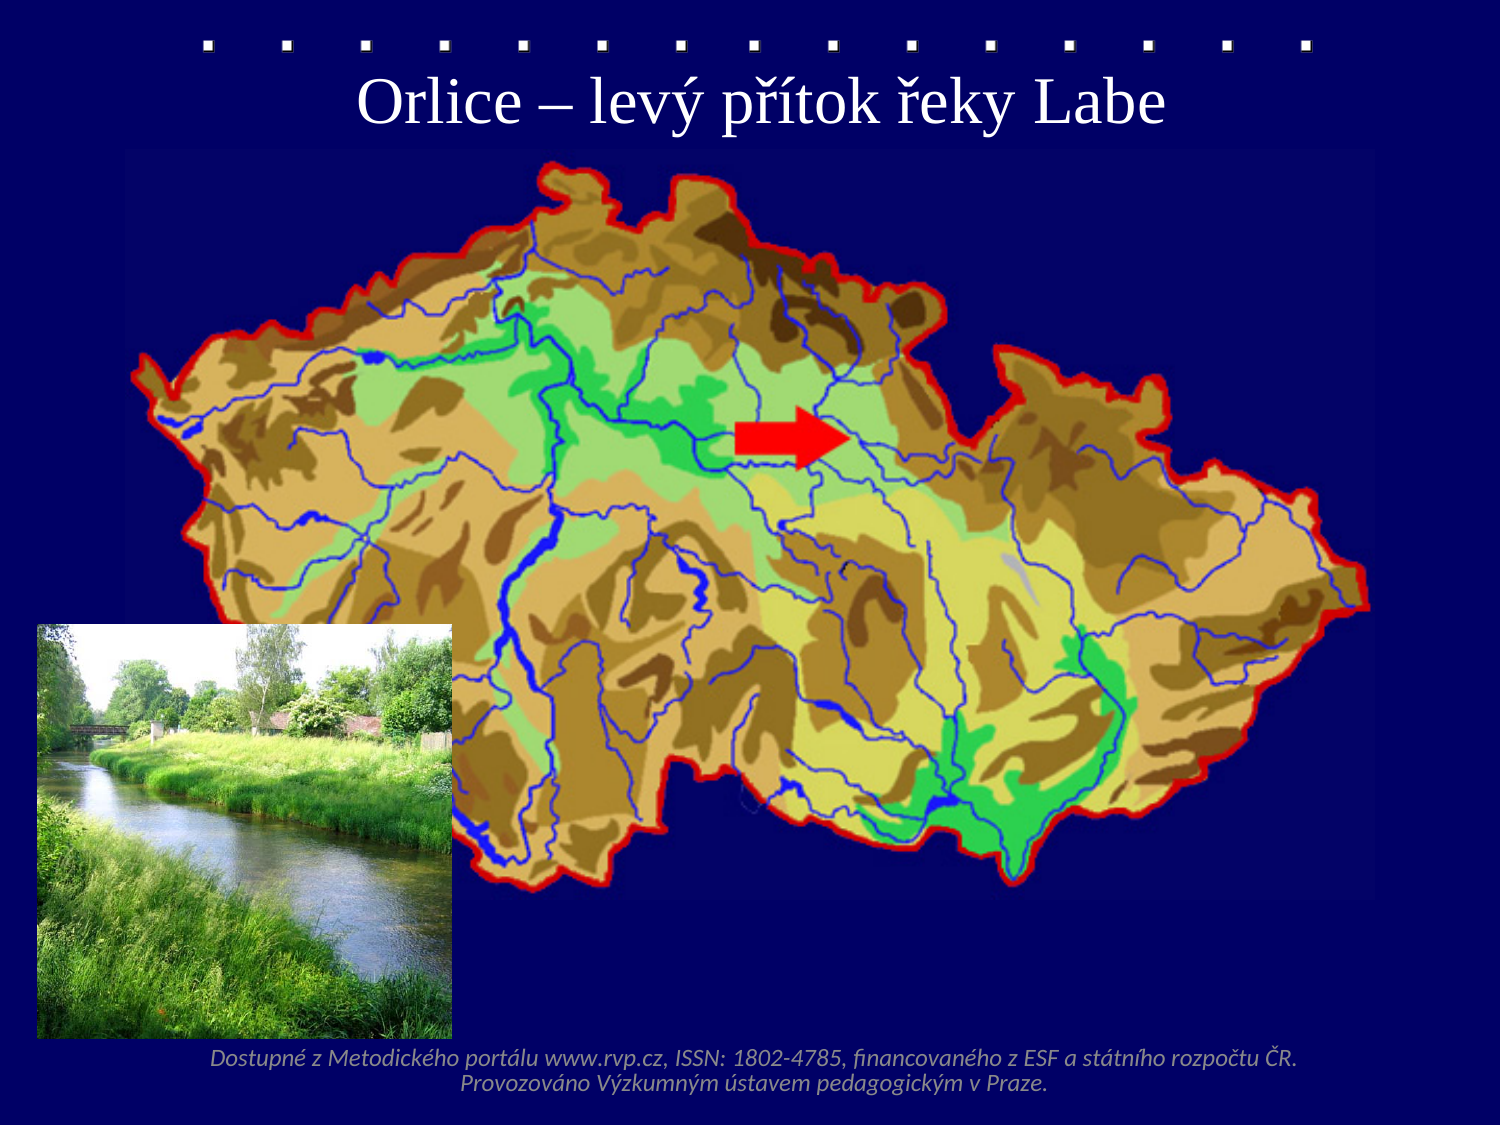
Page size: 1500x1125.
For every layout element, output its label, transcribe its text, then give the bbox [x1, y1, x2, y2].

picture [37, 149, 1375, 1039]
picture [200, 37, 1326, 57]
text_box Orlice – levý přítok řeky Labe [212, 62, 1313, 150]
